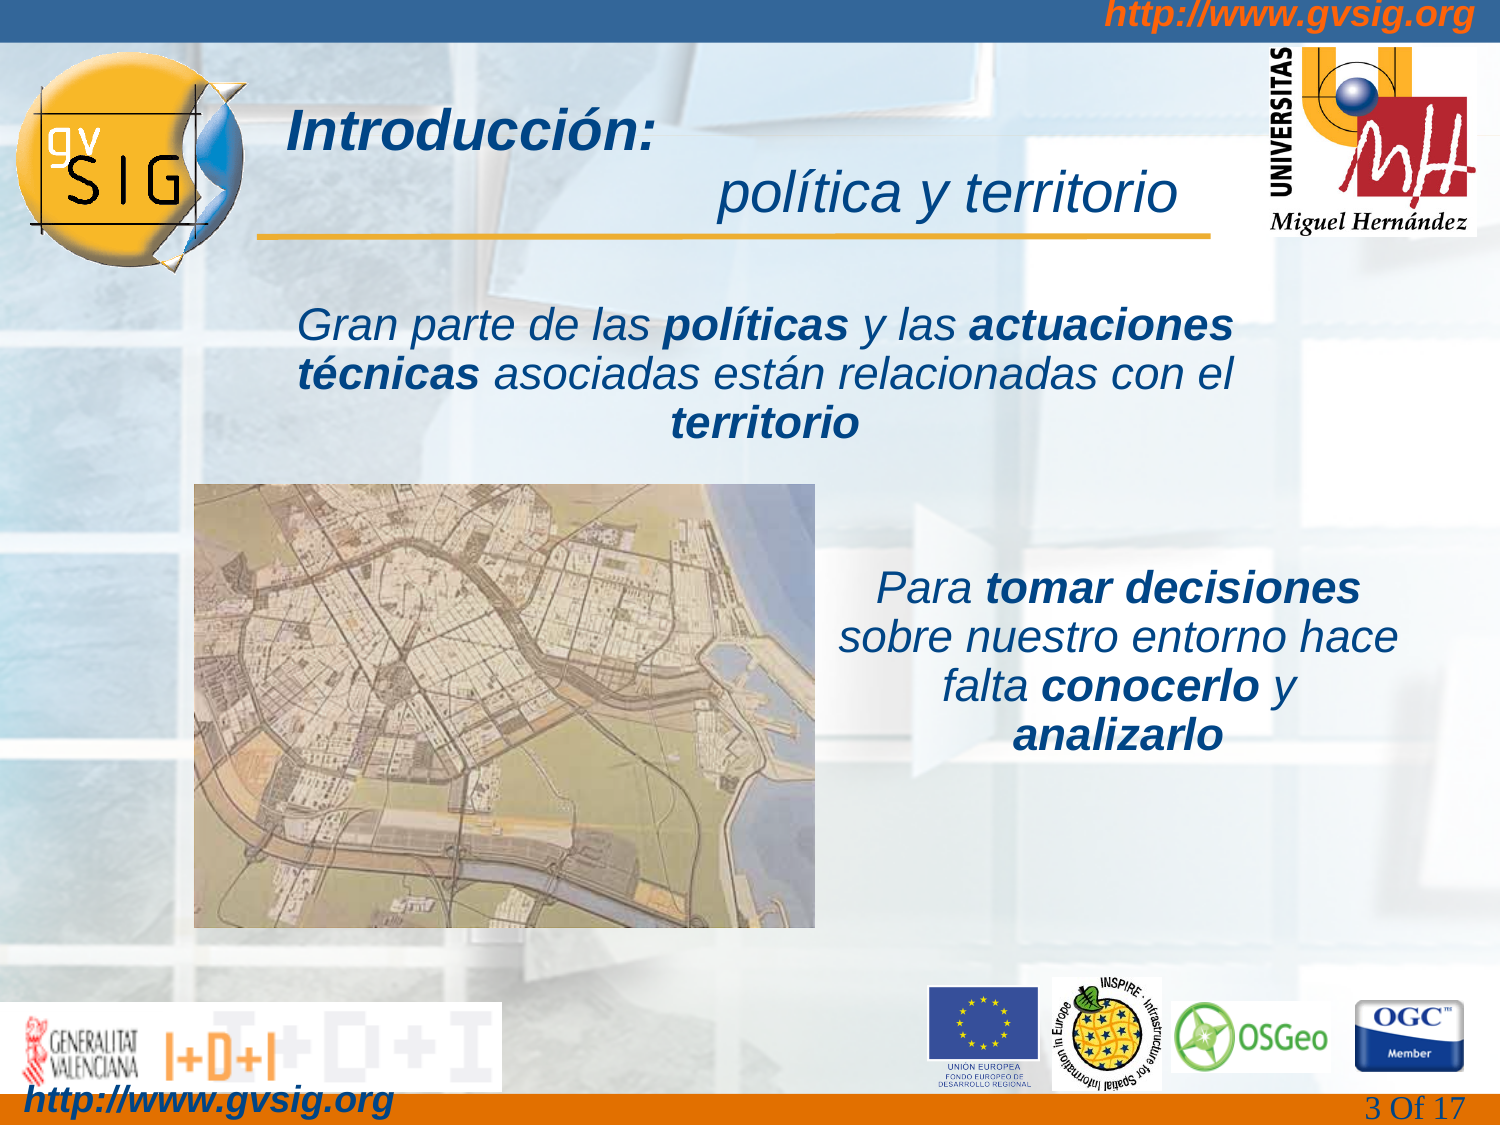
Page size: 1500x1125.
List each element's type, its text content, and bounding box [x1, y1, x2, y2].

picture [1171, 1001, 1331, 1073]
picture [11, 49, 249, 276]
text_box Para tomar decisiones sobre nuestro entorno hace falta conocerlo y analizarlo [838, 563, 1400, 763]
picture [927, 985, 1040, 1087]
text_box [194, 484, 815, 928]
text_box Introducción: política y territorio [271, 92, 1211, 236]
picture [1269, 47, 1477, 237]
picture [1052, 977, 1162, 1091]
picture [1355, 1000, 1464, 1072]
text_box Gran parte de las políticas y las actuaciones técnicas asociadas están relacionadas con el territorio [206, 301, 1325, 451]
picture [0, 1002, 502, 1094]
